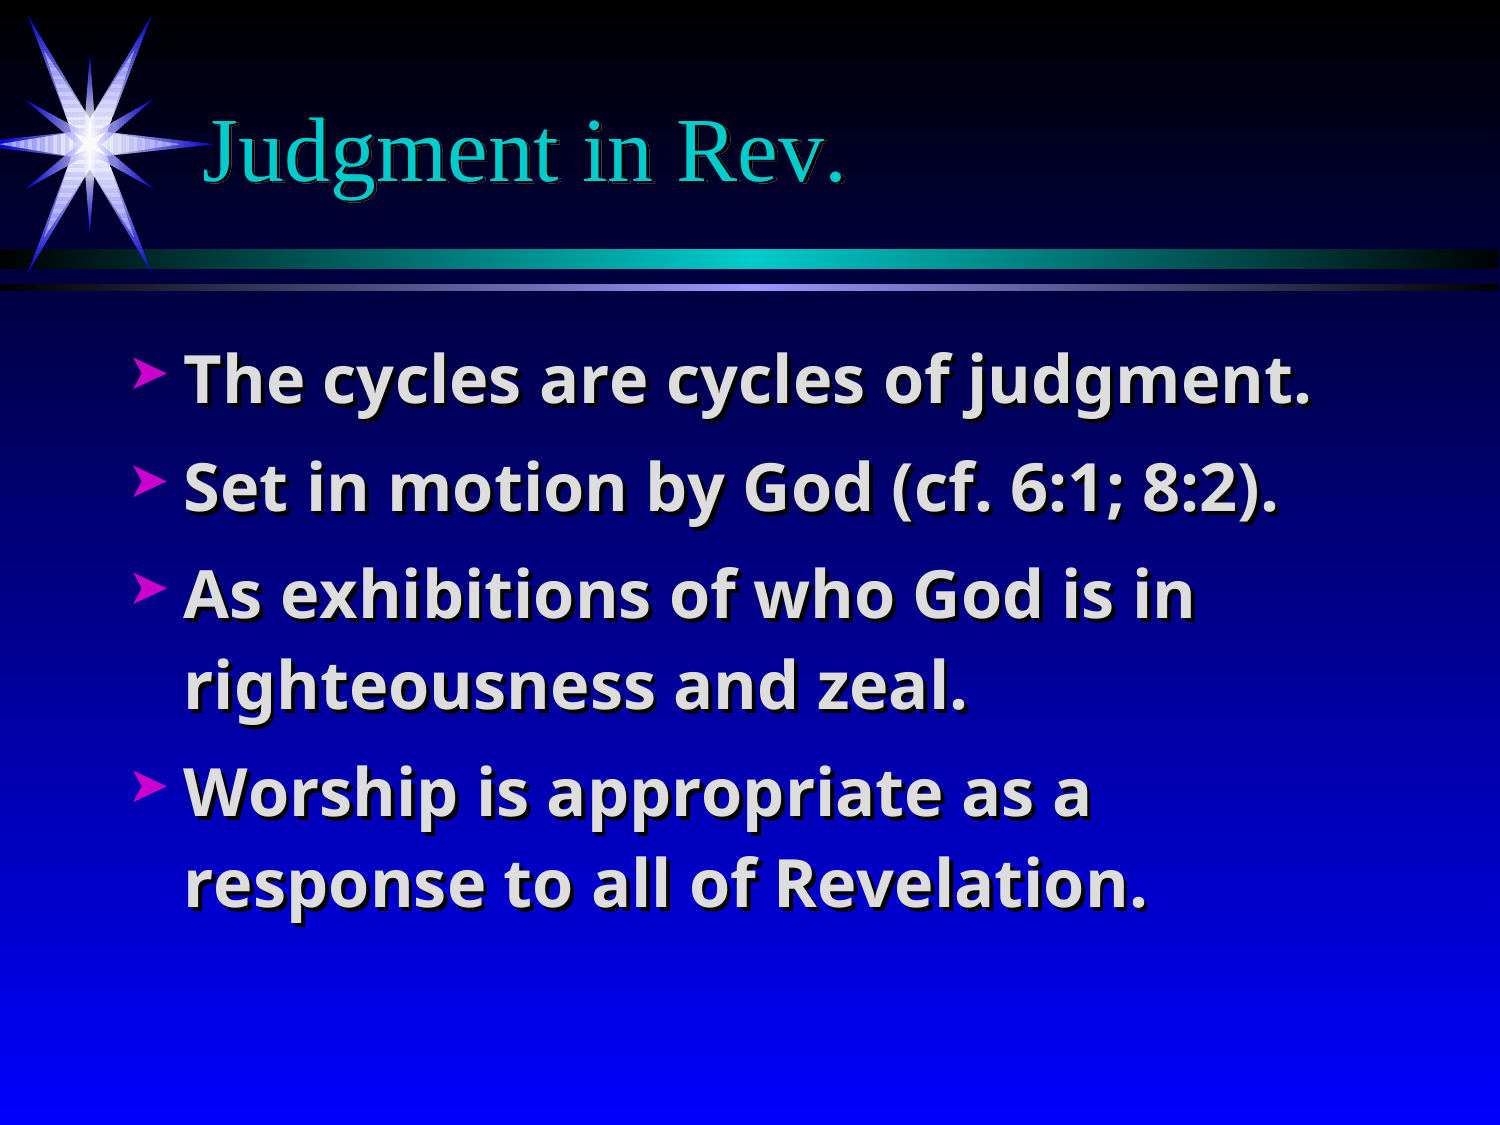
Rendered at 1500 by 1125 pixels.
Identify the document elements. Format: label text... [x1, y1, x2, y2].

title Judgment in Rev. [187, 56, 1463, 244]
list The cycles are cycles of judgment. Set in motion by God (cf. 6:1; 8:2). As exhibitions of who God is in righteousness and zeal. Worship is appropriate as a response to all of Revelation. [112, 324, 1388, 1001]
